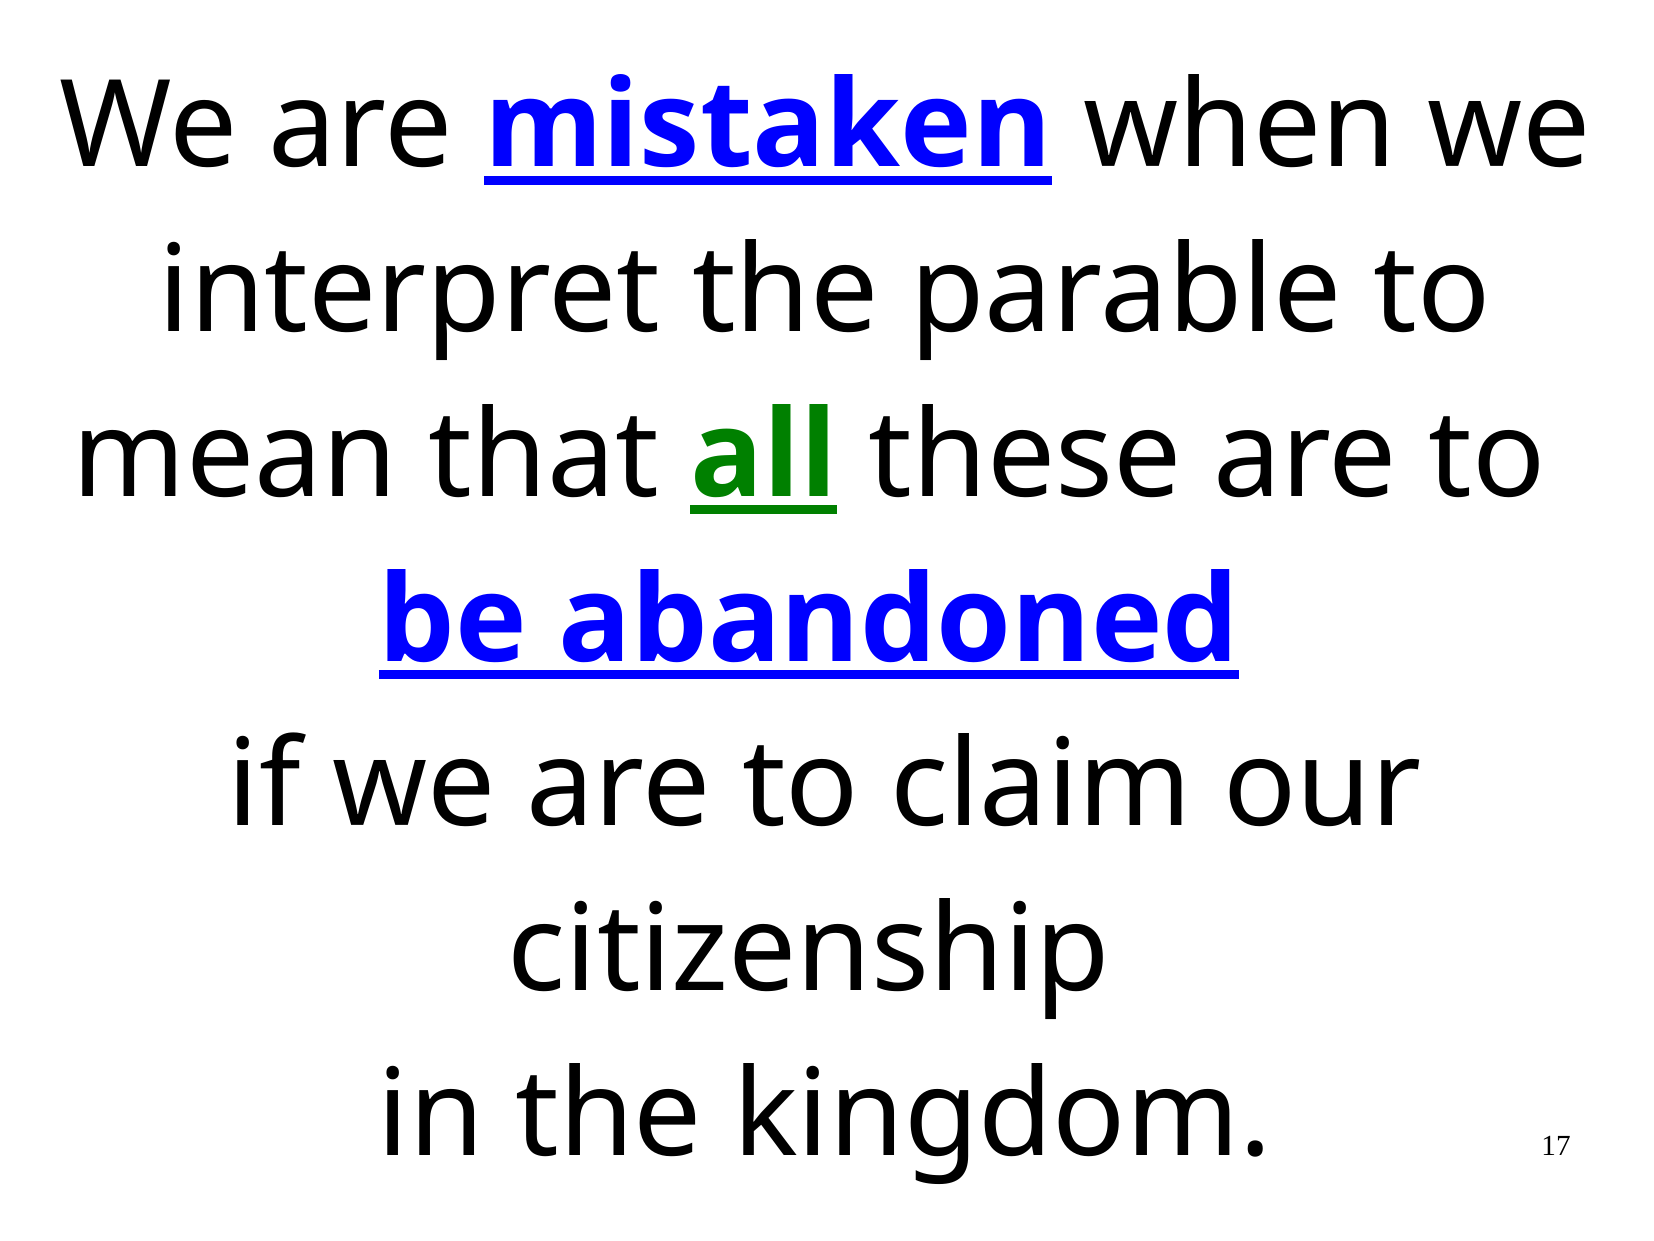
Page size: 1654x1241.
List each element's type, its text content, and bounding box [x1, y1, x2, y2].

list We are mistaken when we interpret the parable to mean that all these are to be abandoned if we are to claim our citizenship in the kingdom. [37, 37, 1613, 1201]
